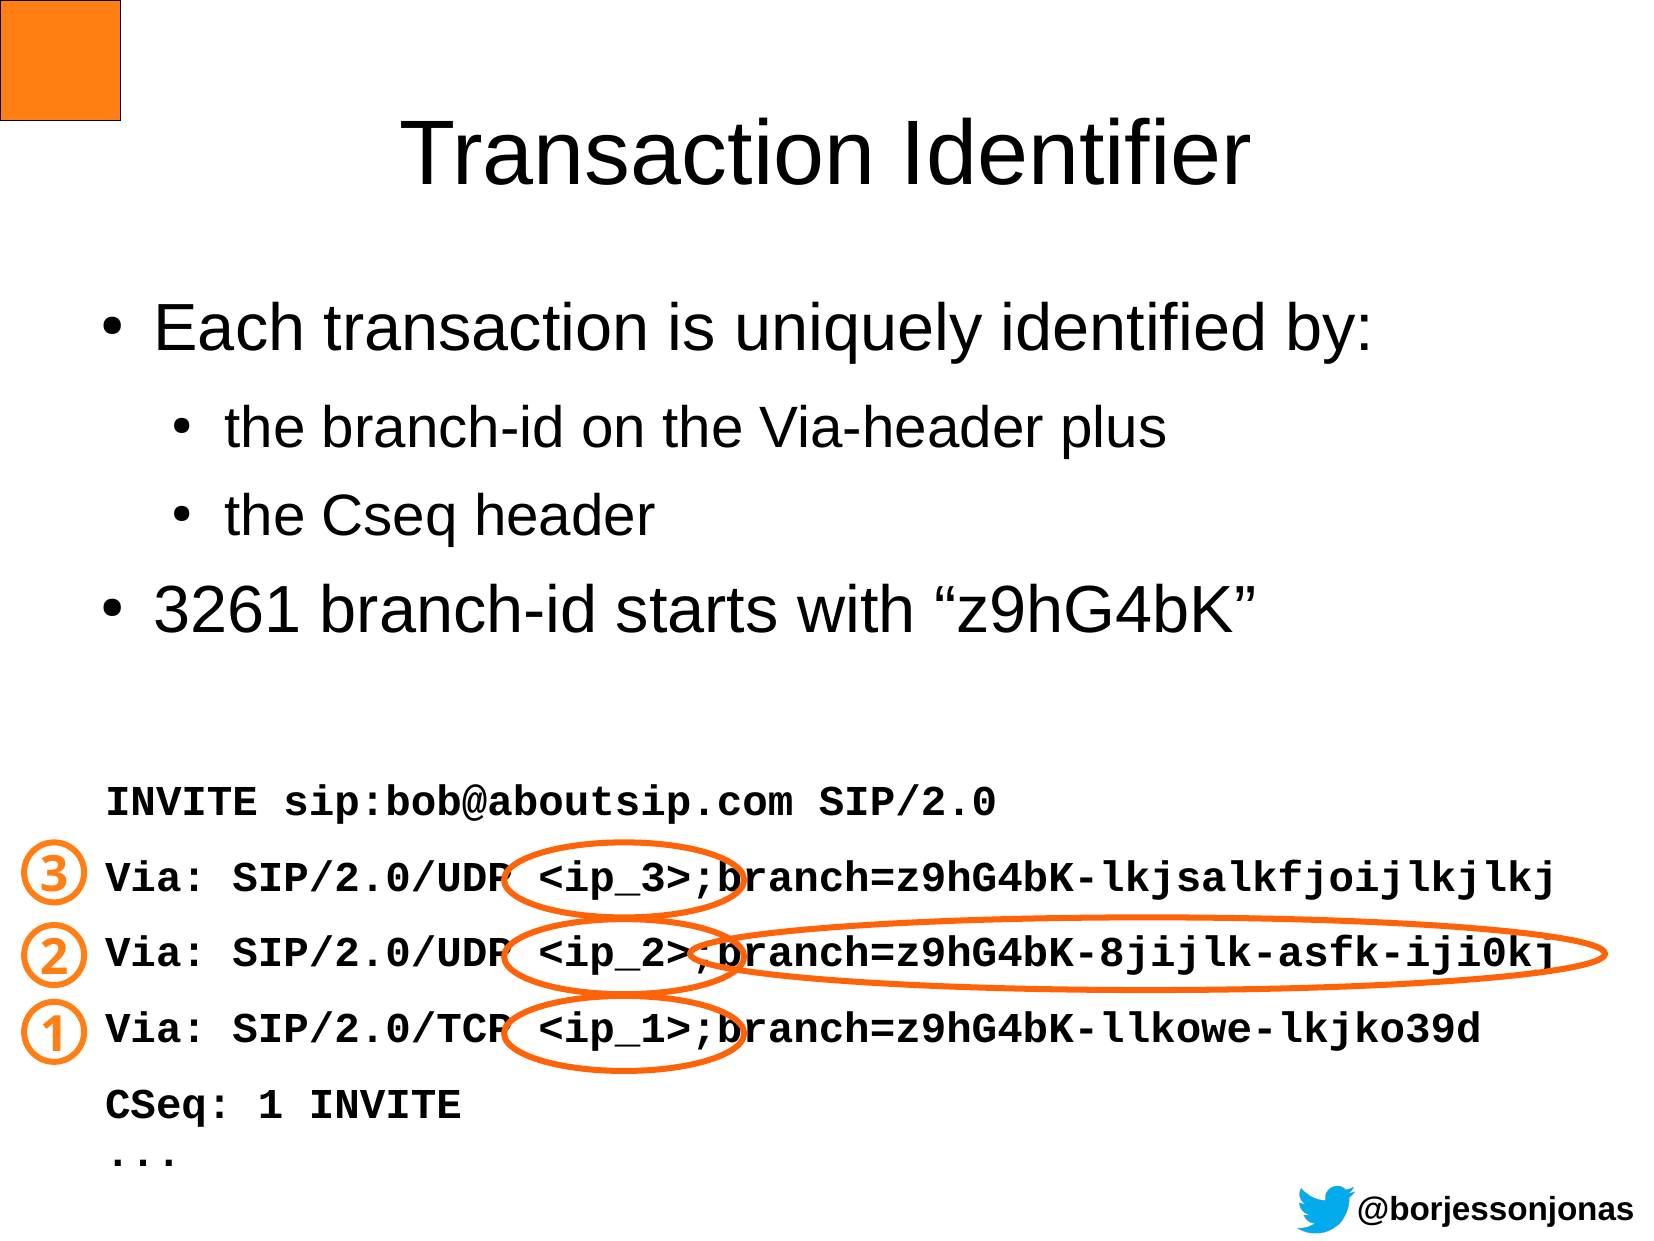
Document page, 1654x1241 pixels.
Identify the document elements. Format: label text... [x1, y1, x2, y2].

text_box 2 [24, 925, 85, 986]
picture [1277, 1186, 1375, 1241]
text_box 1 [24, 1001, 85, 1062]
text_box 3 [24, 842, 85, 903]
text_box INVITE sip:bob@aboutsip.com SIP/2.0 Via: SIP/2.0/UDP <ip_3>;branch=z9hG4bK-lkjsalkfjoijlkjlkj Via: SIP/2.0/UDP <ip_2>;branch=z9hG4bK-8jijlk-asfk-iji0kj Via: SIP/2.0/TCP <ip_1>;branch=z9hG4bK-llkowe-lkjko39d CSeq: 1 INVITE ... [105, 780, 1620, 1186]
list Each transaction is uniquely identified by: the branch-id on the Via-header plus the Cseq header 3261 branch-id starts with “z9hG4bK” [82, 290, 1571, 1109]
title Transaction Identifier [82, 49, 1571, 257]
